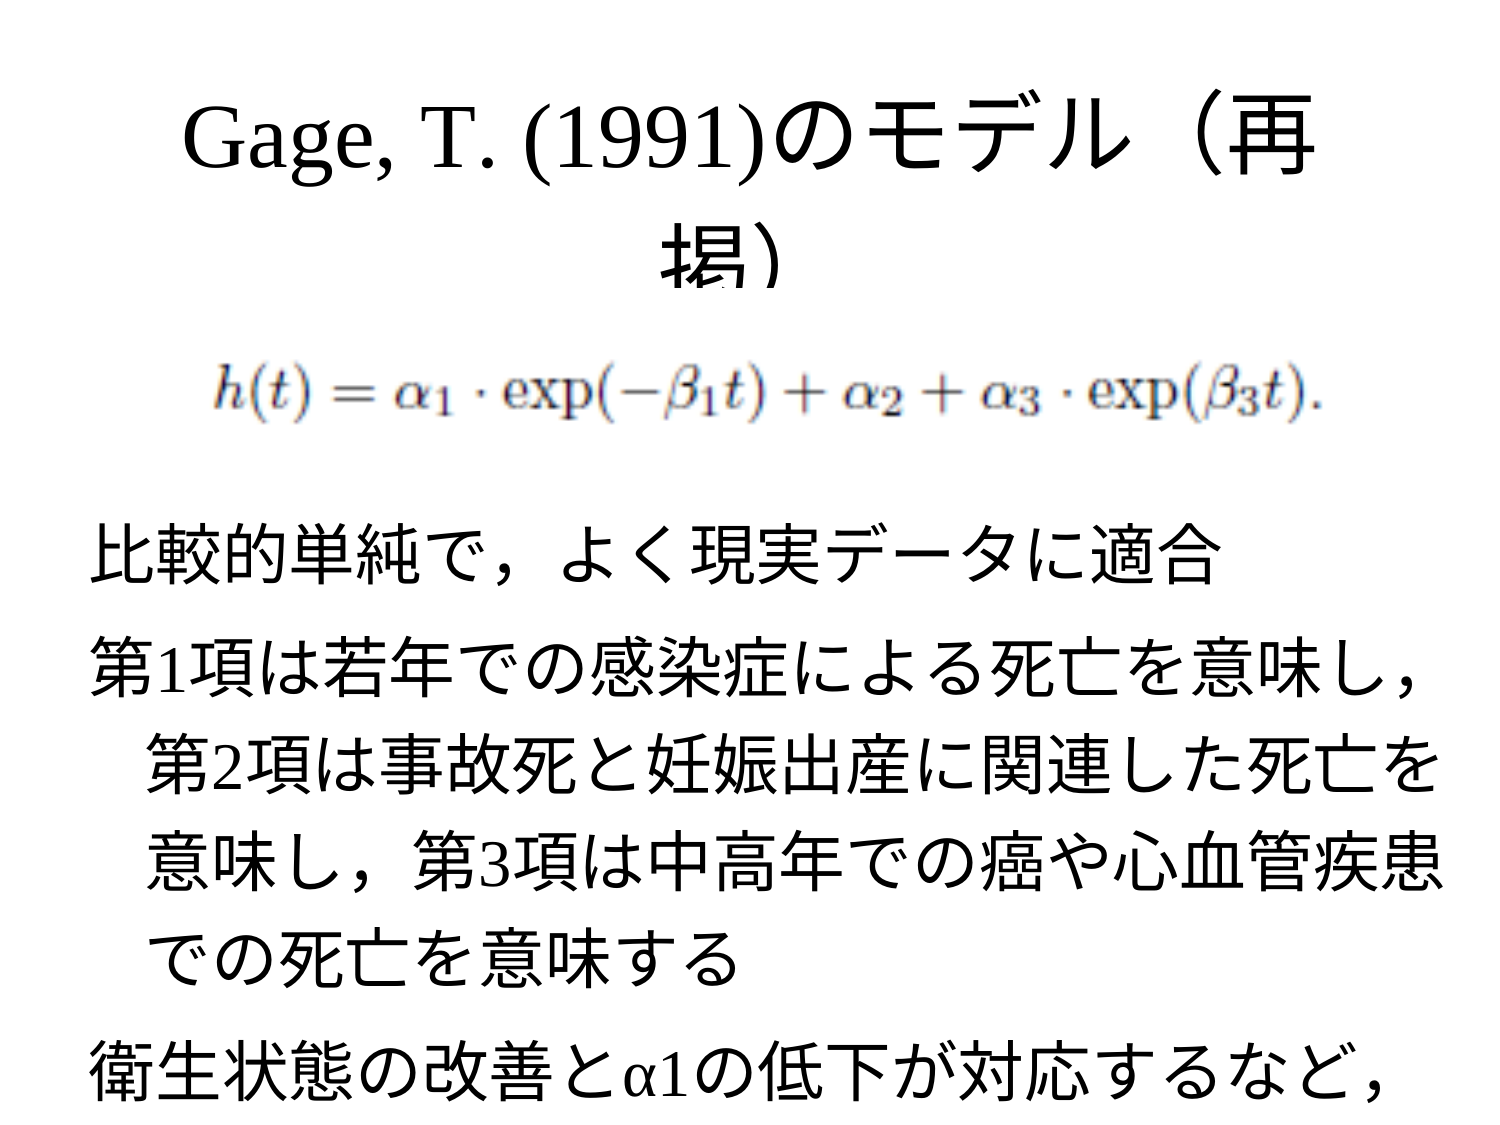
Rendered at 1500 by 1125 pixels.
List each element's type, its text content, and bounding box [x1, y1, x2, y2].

picture [118, 288, 1399, 473]
title Gage, T. (1991)のモデル（再掲） [112, 76, 1388, 312]
list 比較的単純で，よく現実データに適合 第1項は若年での感染症による死亡を意味し，第2項は事故死と妊娠出産に関連した死亡を意味し，第3項は中高年での癌や心血管疾患での死亡を意味する 衛生状態の改善とα1の低下が対応するなど，ある程度，パラメータが現実的意味をもつ [88, 501, 1447, 1063]
